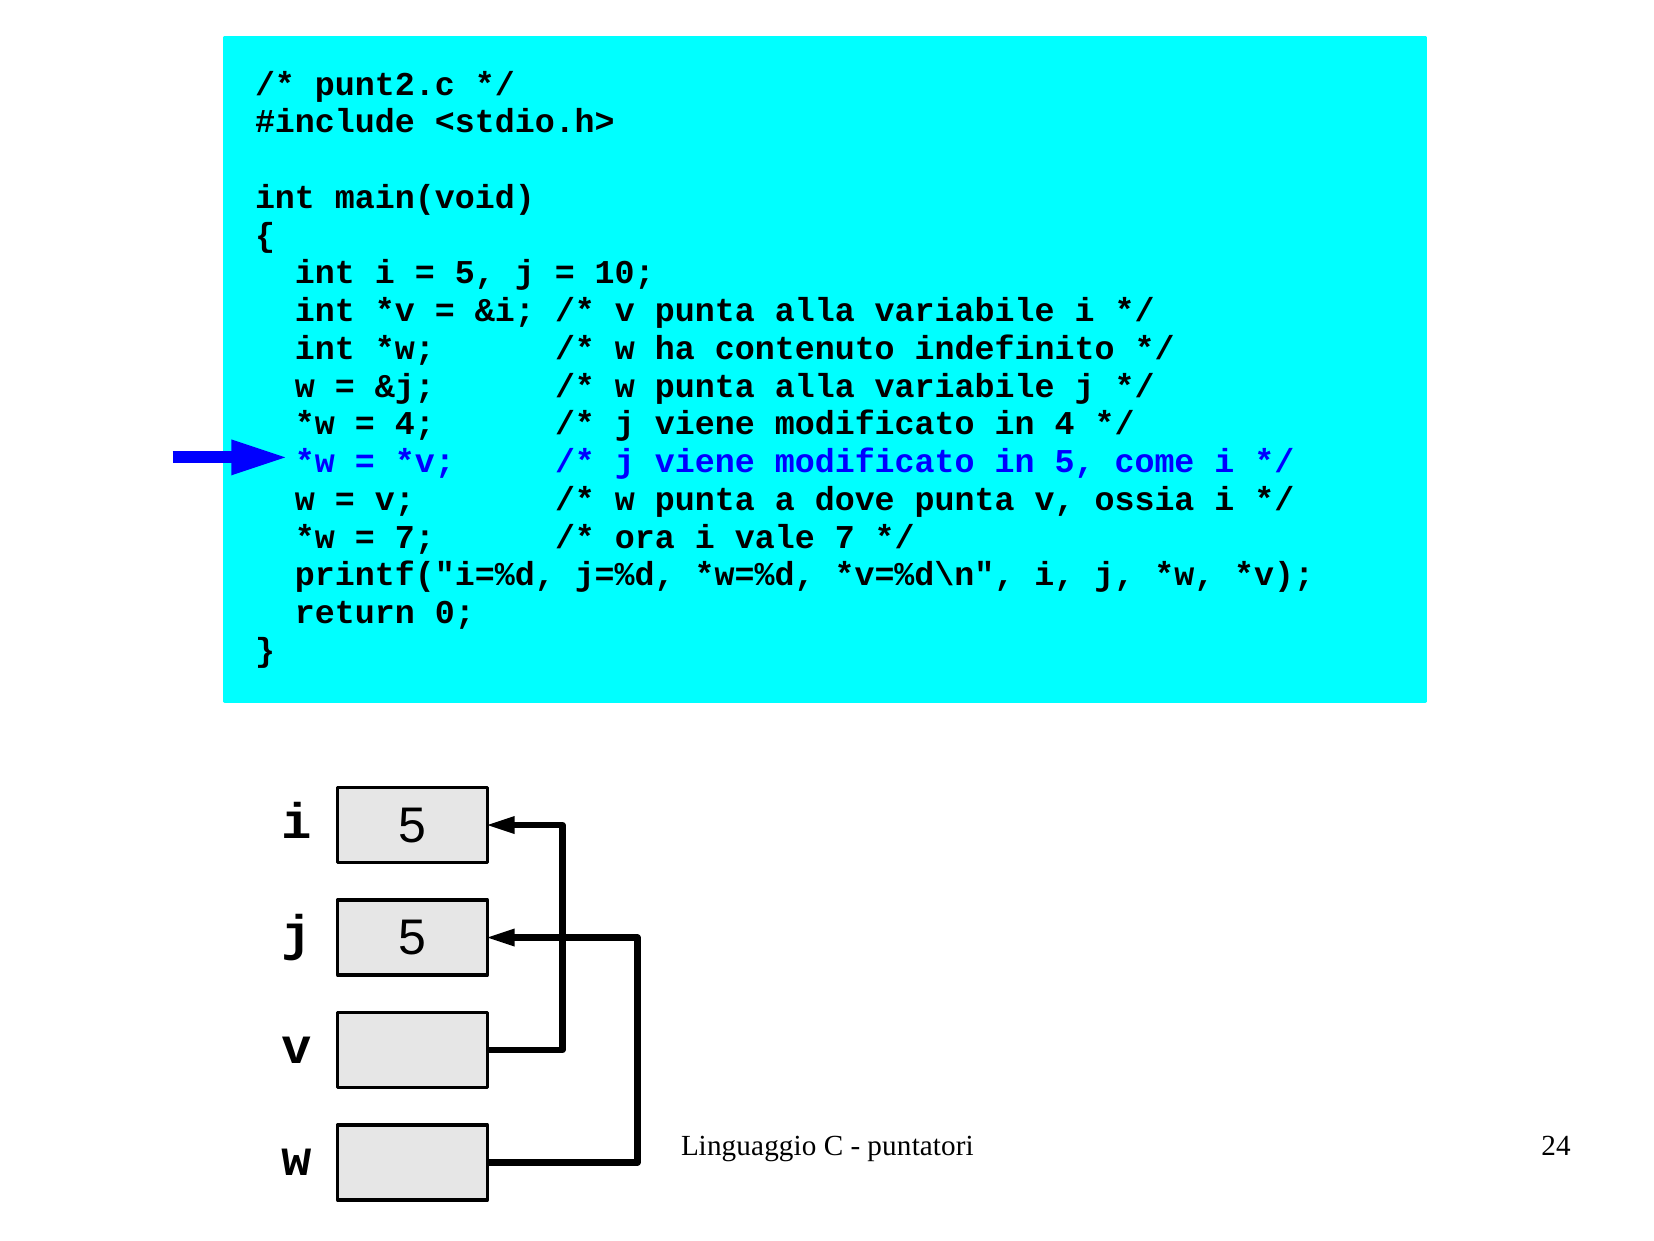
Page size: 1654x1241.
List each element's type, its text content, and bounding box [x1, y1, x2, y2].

text_box [337, 1012, 488, 1088]
text_box [337, 1125, 488, 1201]
text_box 5 [337, 900, 488, 976]
text_box j [262, 900, 331, 976]
text_box w [262, 1125, 331, 1201]
text_box v [262, 1012, 331, 1088]
text_box i [262, 787, 331, 863]
text_box 5 [337, 787, 488, 863]
text_box /* punt2.c */ #include <stdio.h> int main(void) { int i = 5, j = 10; int *v = &i; /* v punta alla variabile i */ int *w; /* w ha contenuto indefinito */ w = &j; /* w punta alla variabile j */ *w = 4; /* j viene modificato in 4 */ *w = *v; /* j viene modificato in 5, come i */ w = v; /* w punta a dove punta v, ossia i */ *w = 7; /* ora i vale 7 */ printf("i=%d, j=%d, *w=%d, *v=%d\n", i, j, *w, *v); return 0; } [225, 37, 1426, 702]
